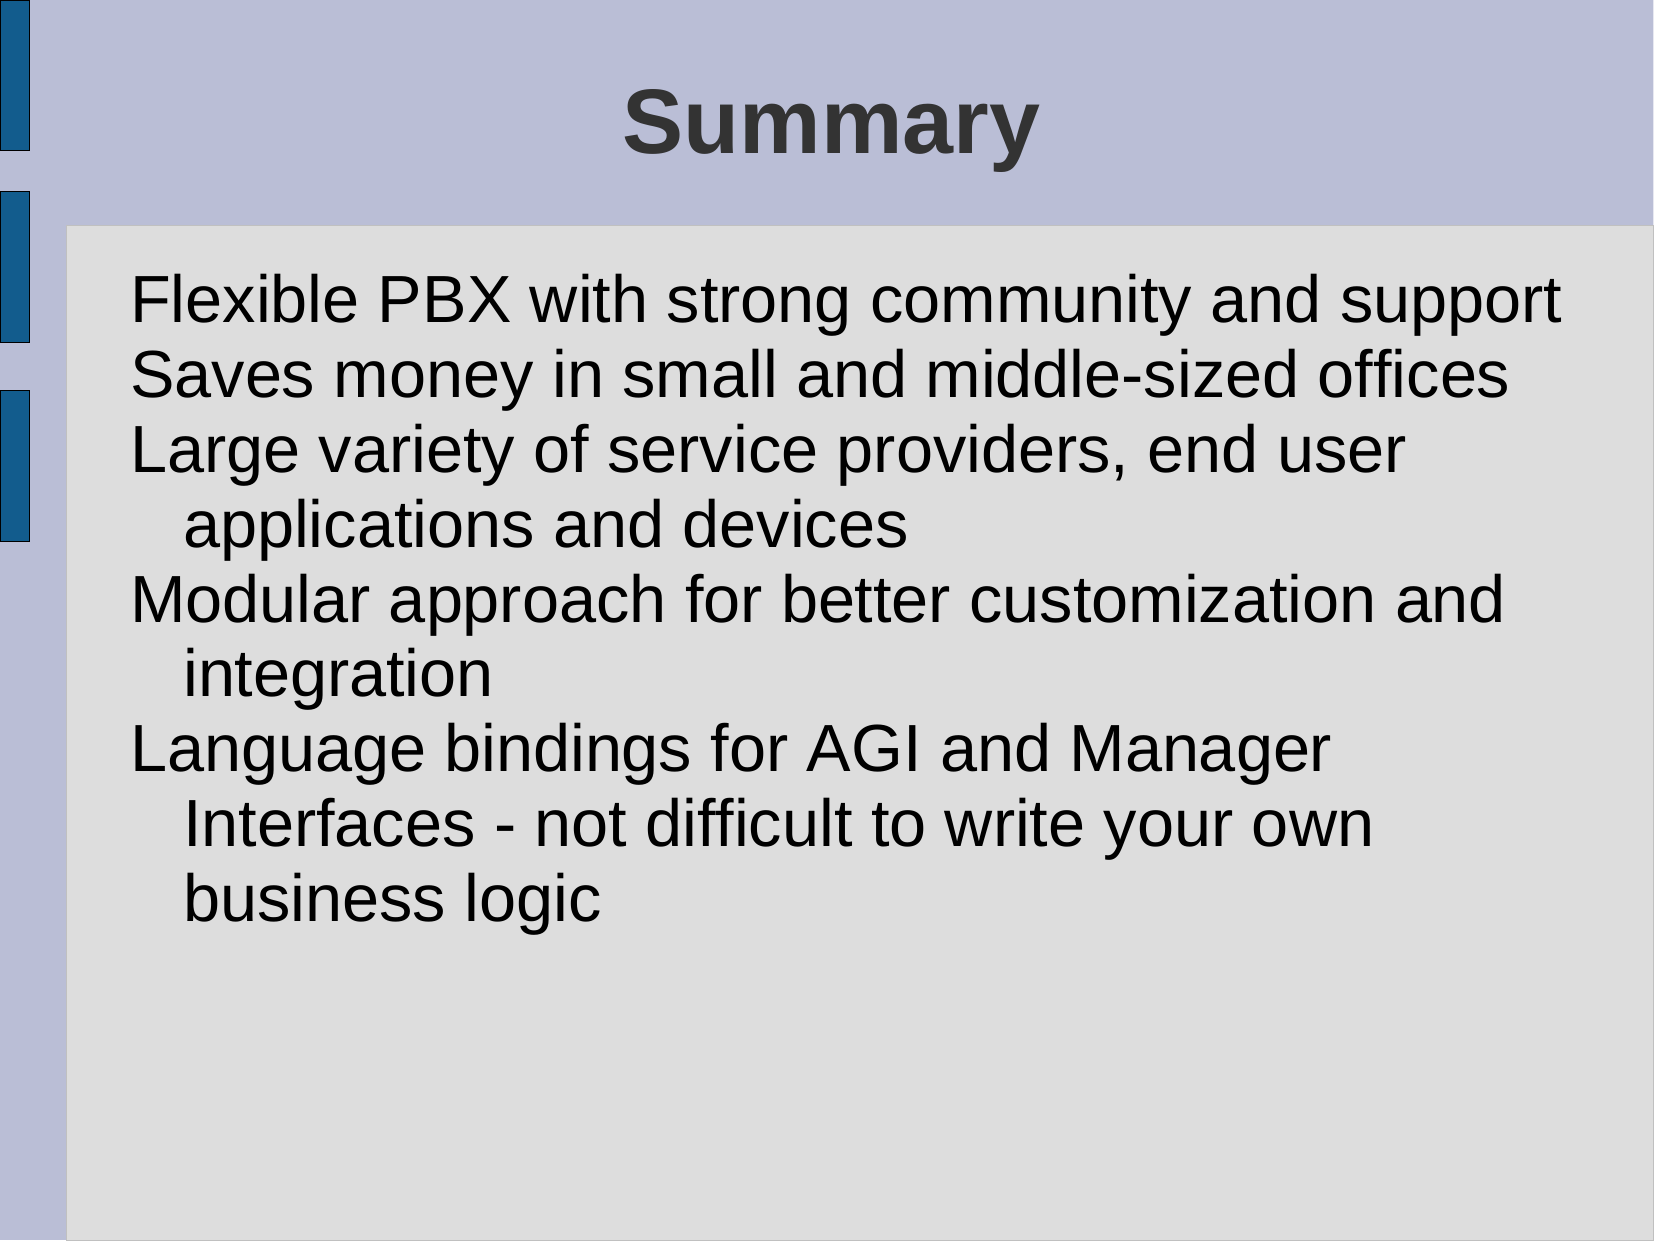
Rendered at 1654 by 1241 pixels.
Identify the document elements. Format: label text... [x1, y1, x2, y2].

title Summary [125, 17, 1538, 226]
list Flexible PBX with strong community and support Saves money in small and middle-sized offices Large variety of service providers, end user applications and devices Modular approach for better customization and integration Language bindings for AGI and Manager Interfaces - not difficult to write your own business logic [112, 262, 1613, 1163]
